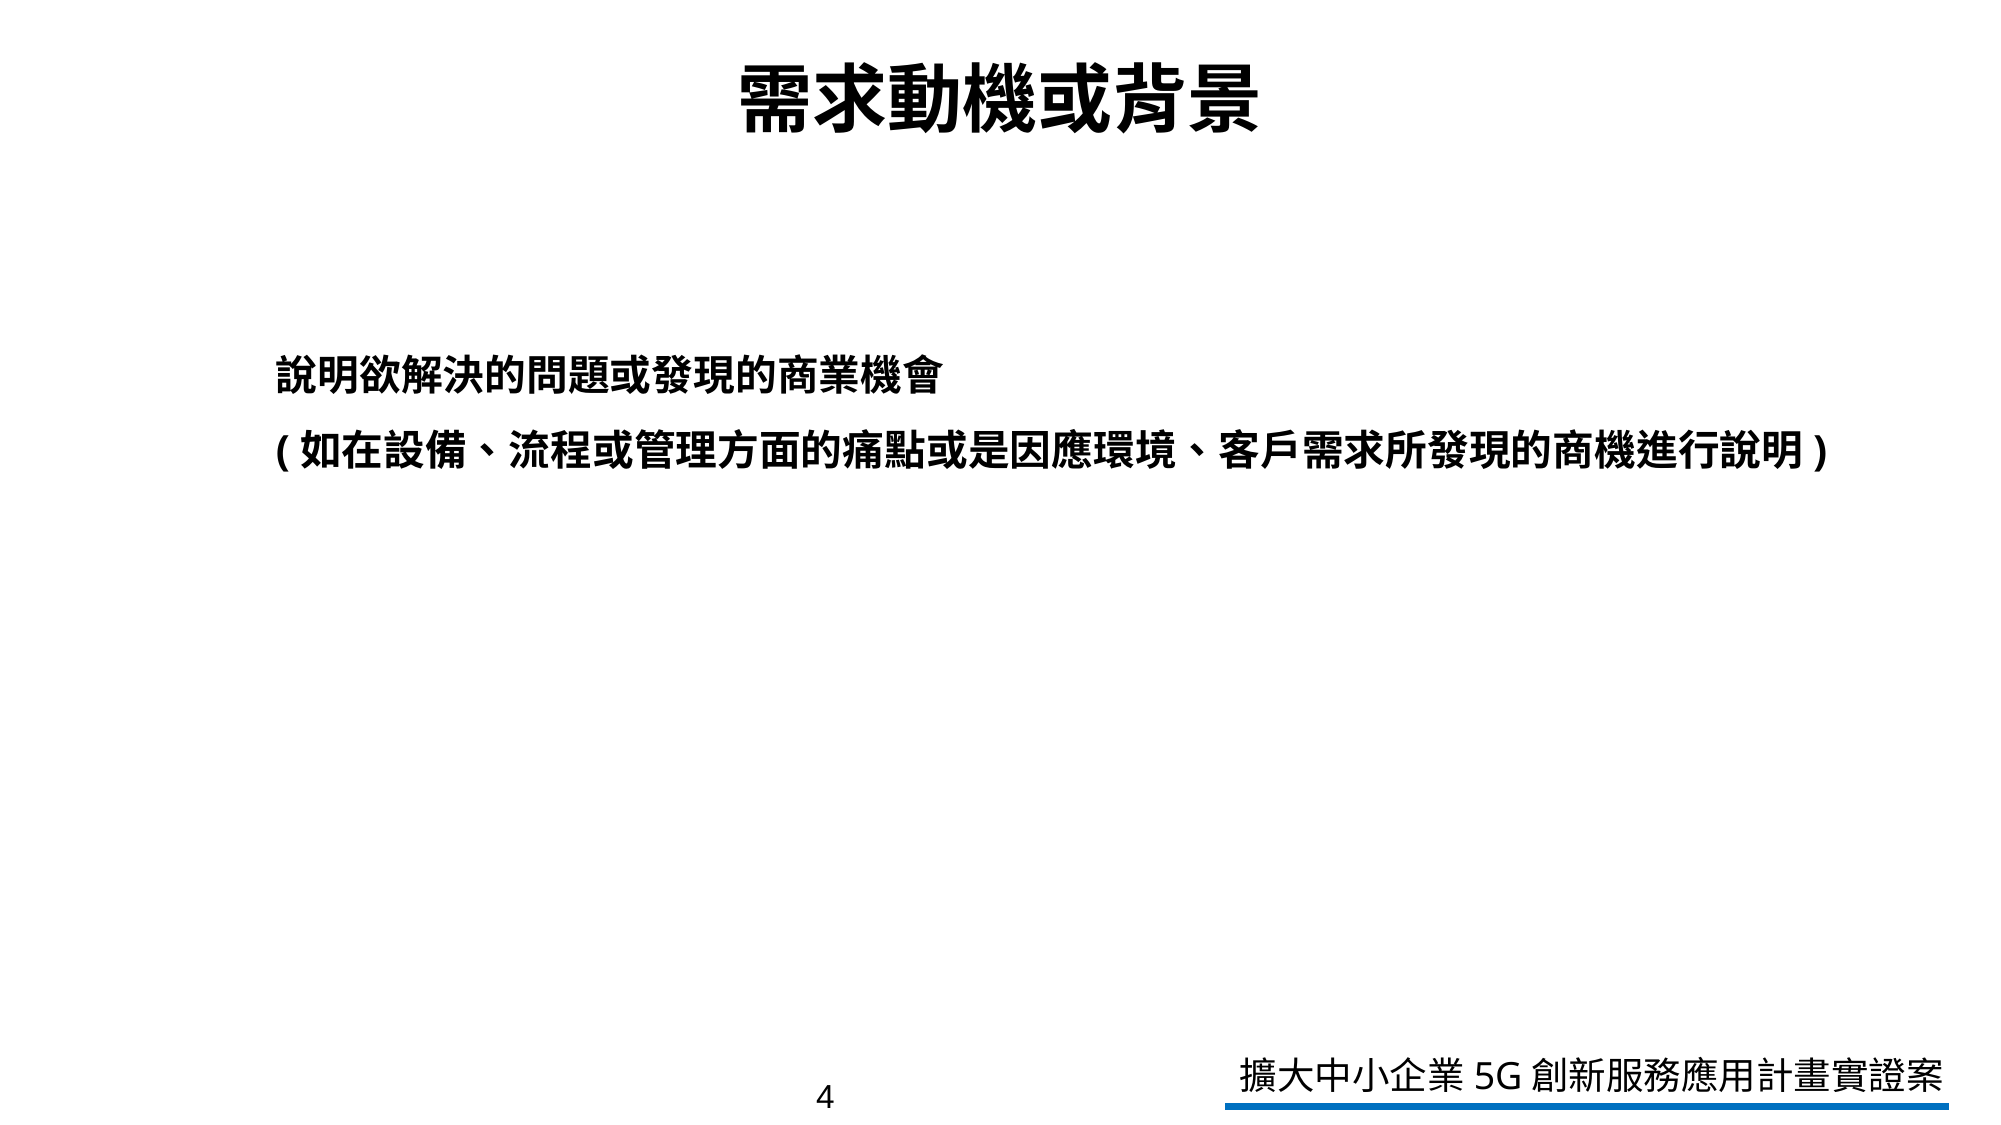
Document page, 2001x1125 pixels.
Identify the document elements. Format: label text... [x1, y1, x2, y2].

text_box 4 [800, 1065, 1037, 1125]
text_box 說明欲解決的問題或發現的商業機會 (如在設備、流程或管理方面的痛點或是因應環境、客戶需求所發現的商機進行說明) [261, 316, 1876, 482]
title 需求動機或背景 [137, 43, 1863, 162]
